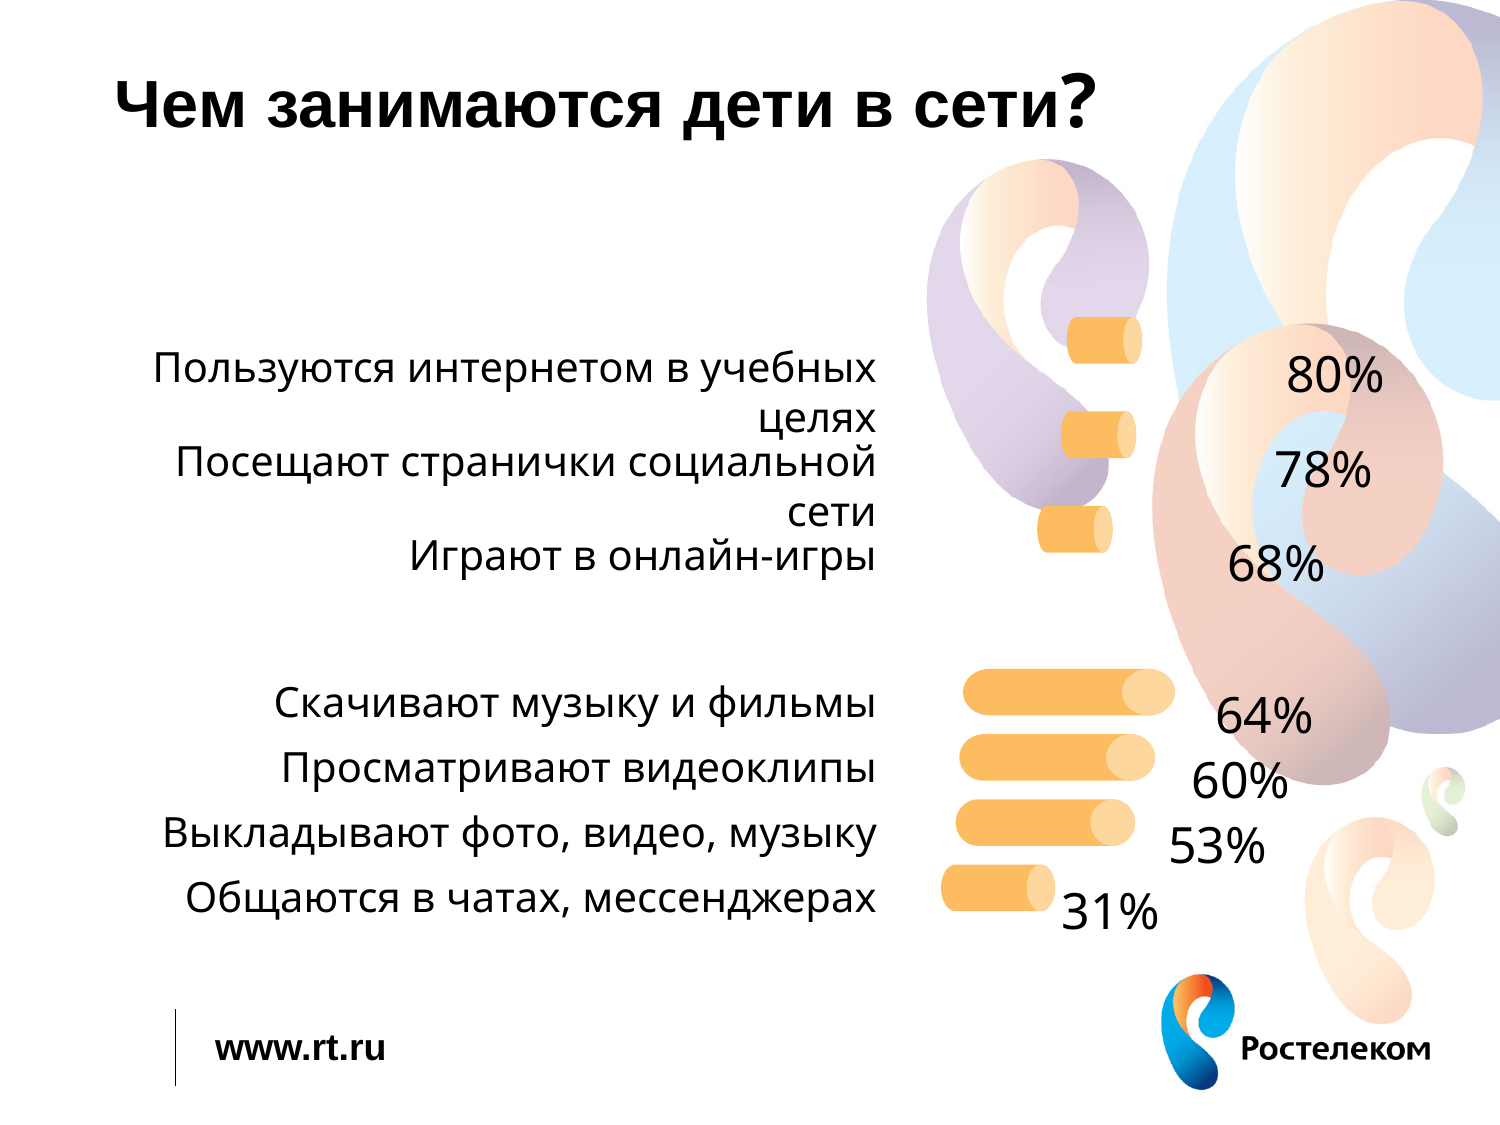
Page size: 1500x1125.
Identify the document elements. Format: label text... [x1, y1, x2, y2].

text_box 64% [1198, 676, 1329, 751]
text_box 80% [1269, 335, 1400, 411]
text_box Пользуются интернетом в учебных целях [88, 333, 892, 449]
text_box 78% [1257, 429, 1388, 505]
text_box Выкладывают фото, видео, музыку [135, 799, 892, 864]
text_box Скачивают музыку и фильмы [147, 667, 892, 733]
text_box Посещают странички социальной сети [135, 449, 892, 543]
text_box [940, 864, 1039, 912]
text_box 31% [1045, 871, 1176, 947]
text_box Общаются в чатах, мессенджерах [135, 864, 892, 929]
picture [926, 0, 1500, 1125]
title Чем занимаются дети в сети? [100, 45, 1425, 185]
text_box Играют в онлайн-игры [135, 543, 892, 586]
text_box 60% [1175, 741, 1306, 817]
text_box [1066, 317, 1130, 364]
text_box [962, 668, 1146, 716]
text_box [1037, 505, 1103, 553]
text_box [1060, 411, 1126, 459]
text_box 53% [1151, 806, 1282, 882]
text_box [955, 799, 1107, 846]
text_box [959, 734, 1124, 781]
text_box 68% [1210, 523, 1341, 599]
text_box Просматривают видеоклипы [135, 733, 892, 799]
